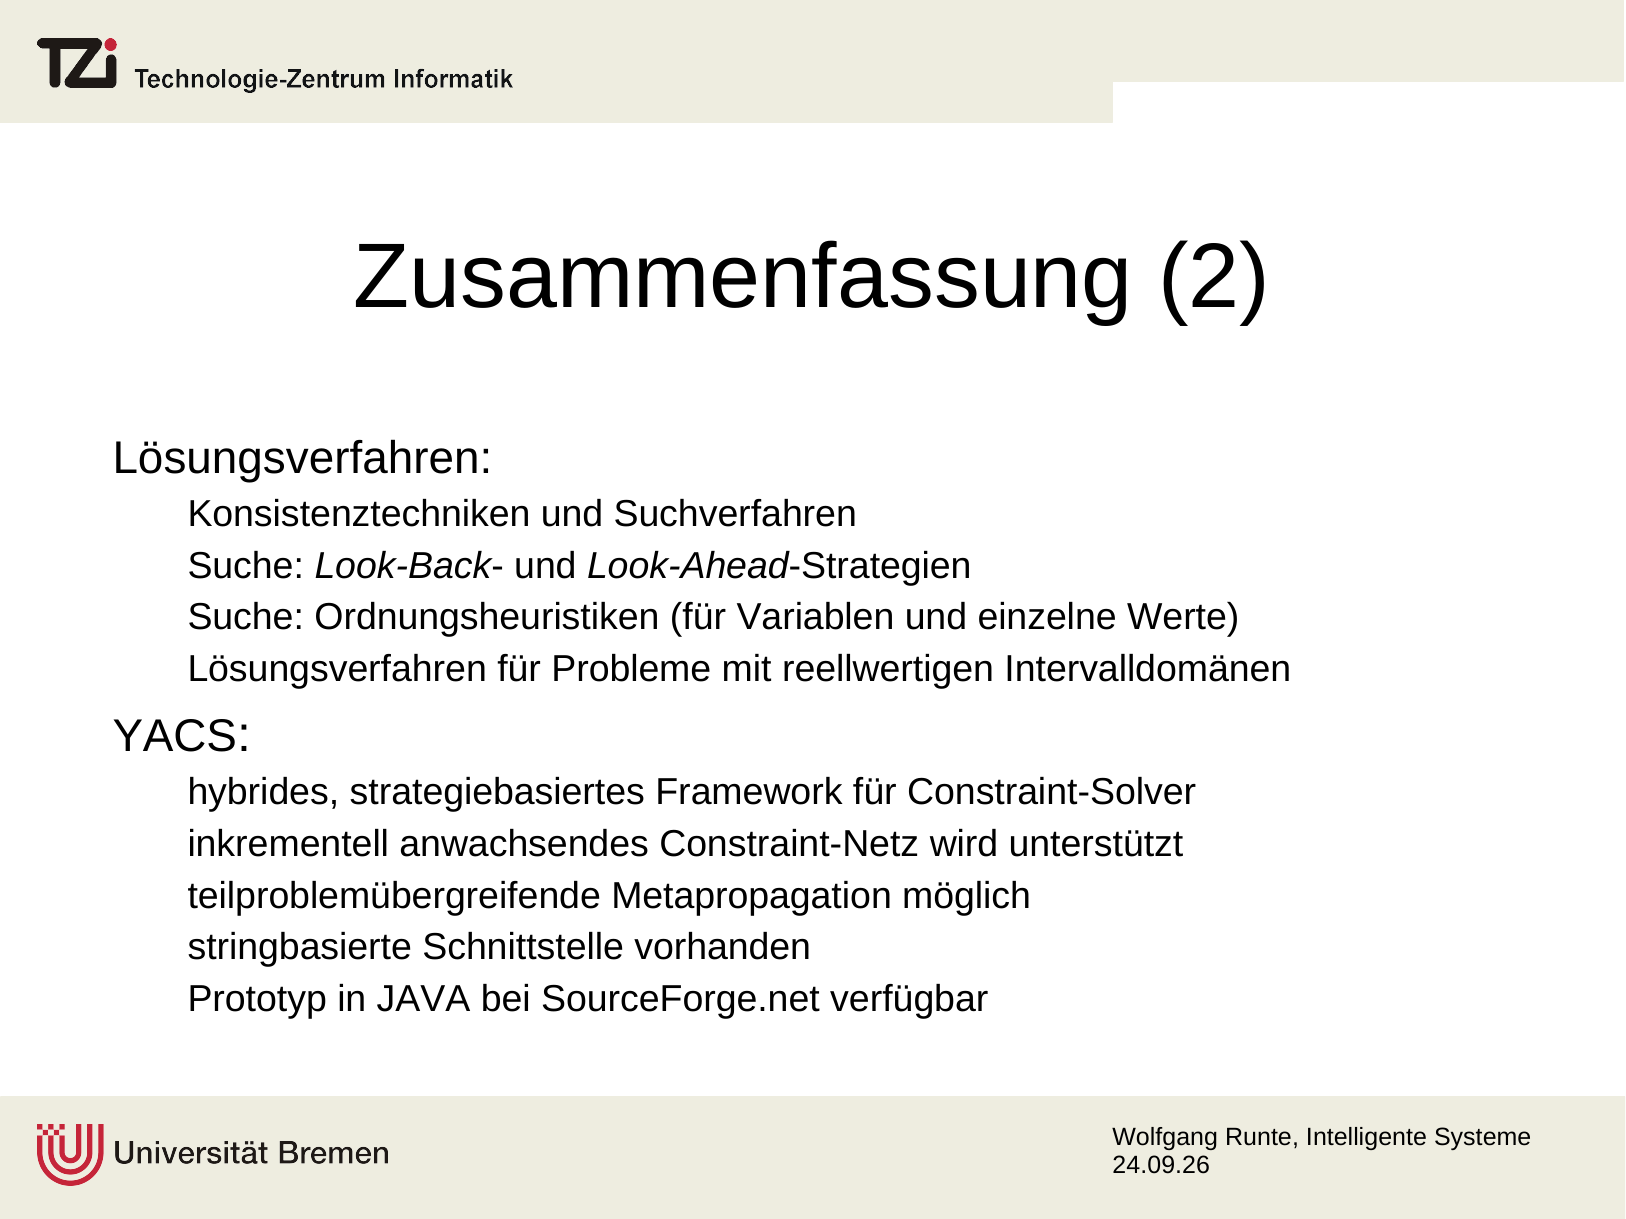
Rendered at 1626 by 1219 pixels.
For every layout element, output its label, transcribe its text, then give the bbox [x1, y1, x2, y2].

picture [37, 1124, 388, 1186]
list Lösungsverfahren: Konsistenztechniken und Suchverfahren Suche: Look-Back- und Look-Ahead-Strategien Suche: Ordnungsheuristiken (für Variablen und einzelne Werte) Lösungsverfahren für Probleme mit reellwertigen Intervalldomänen YACS: hybrides, strategiebasiertes Framework für Constraint-Solver inkrementell anwachsendes Constraint-Netz wird unterstützt teilproblemübergreifende Metapropagation möglich stringbasierte Schnittstelle vorhanden Prototyp in JAVA bei SourceForge.net verfügbar [112, 433, 1513, 1070]
title Zusammenfassung (2) [112, 162, 1513, 393]
picture [37, 38, 513, 93]
